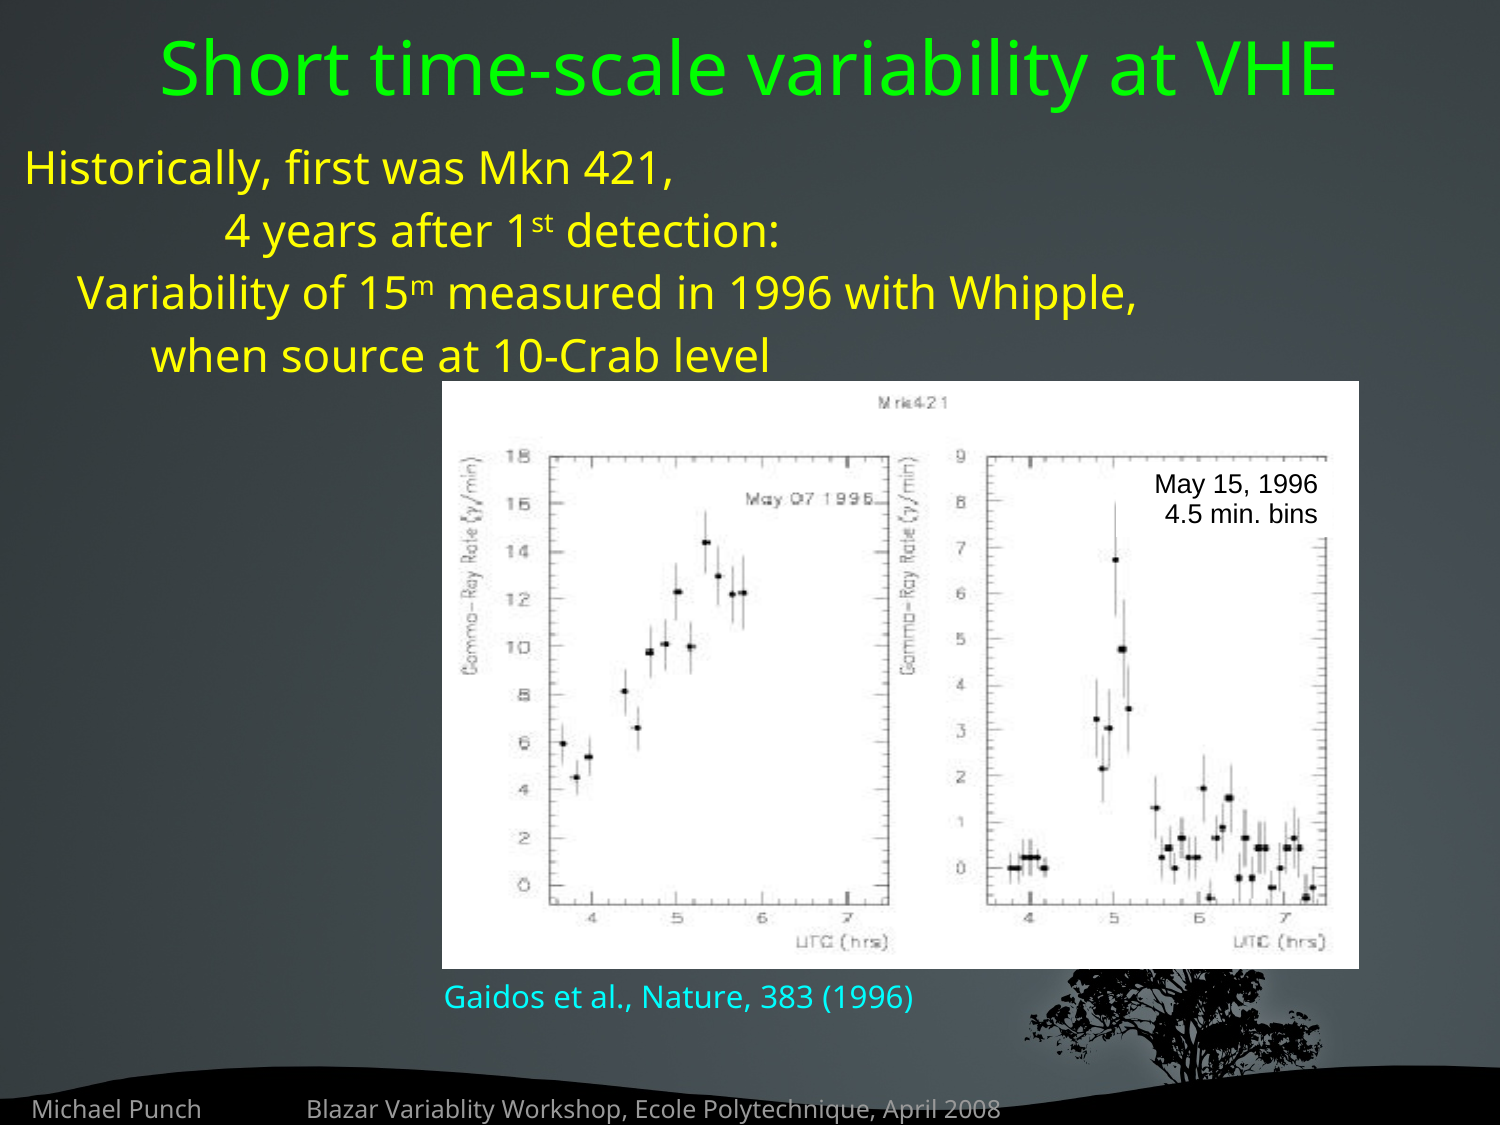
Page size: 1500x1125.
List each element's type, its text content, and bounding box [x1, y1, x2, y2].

list Historically, first was Mkn 421, 4 years after 1st detection: Variability of 15m measured in 1996 with Whipple, when source at 10-Crab level [5, 135, 1477, 994]
text_box May 15, 1996 4.5 min. bins [1116, 461, 1333, 537]
text_box Gaidos et al., Nature, 383 (1996) [425, 975, 1063, 1014]
title Short time-scale variability at VHE [75, 15, 1425, 119]
picture [0, 0, 1500, 1125]
